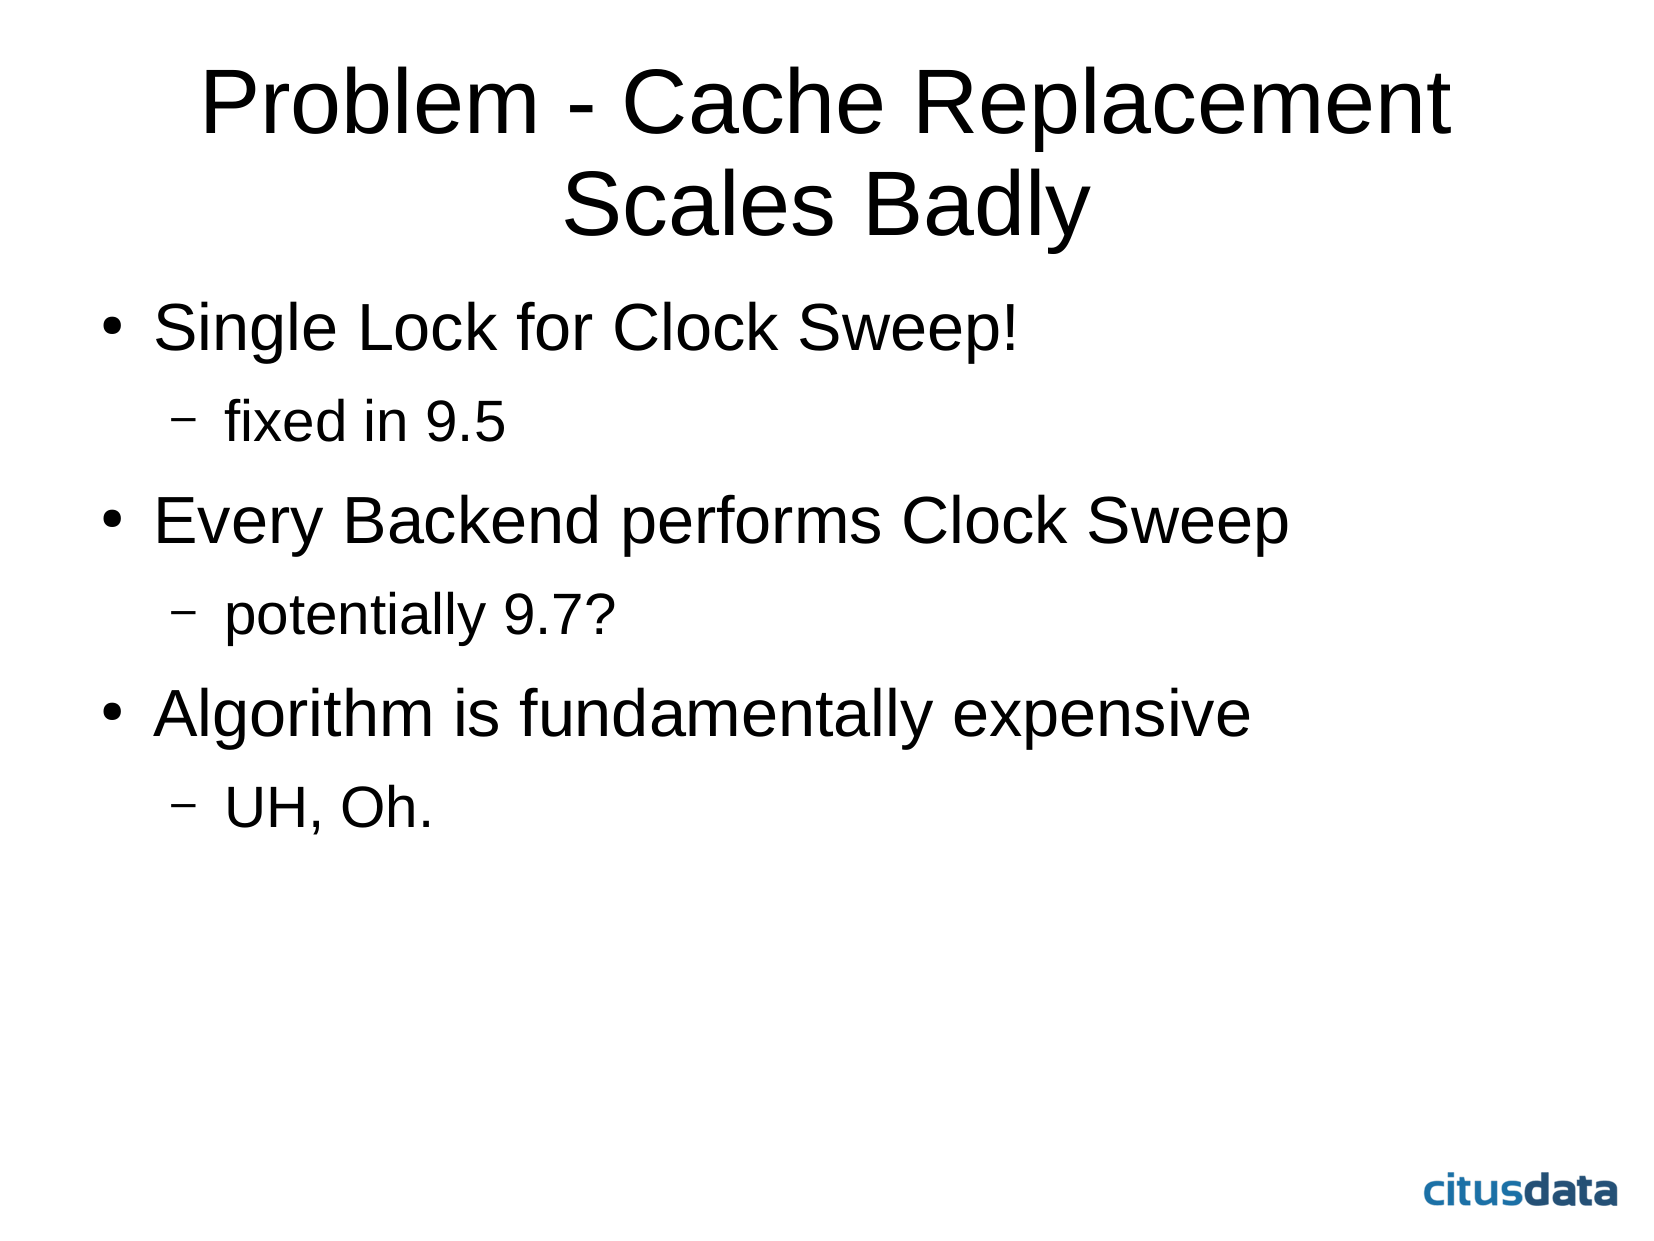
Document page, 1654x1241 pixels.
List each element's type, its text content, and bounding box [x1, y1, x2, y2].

picture [1420, 1167, 1622, 1209]
list Single Lock for Clock Sweep! fixed in 9.5 Every Backend performs Clock Sweep potentially 9.7? Algorithm is fundamentally expensive UH, Oh. [82, 290, 1571, 1096]
title Problem - Cache Replacement Scales Badly [82, 49, 1571, 257]
